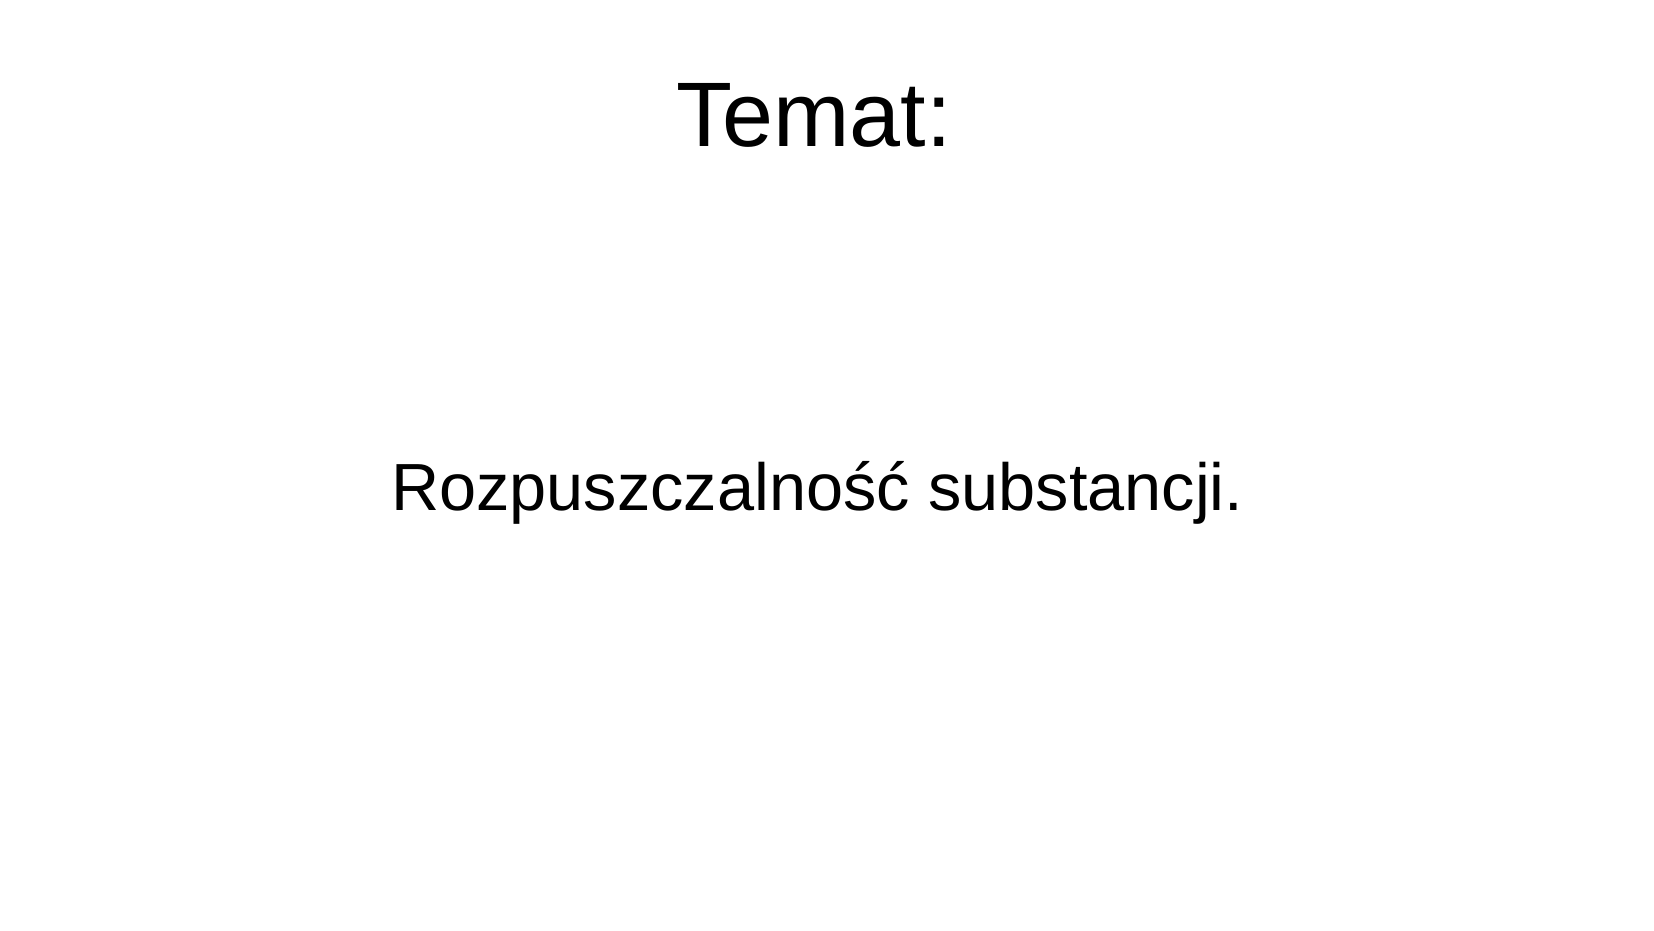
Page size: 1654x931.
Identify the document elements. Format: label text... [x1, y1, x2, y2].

subtitle Rozpuszczalność substancji. [82, 217, 1571, 758]
title Temat: [82, 37, 1571, 193]
